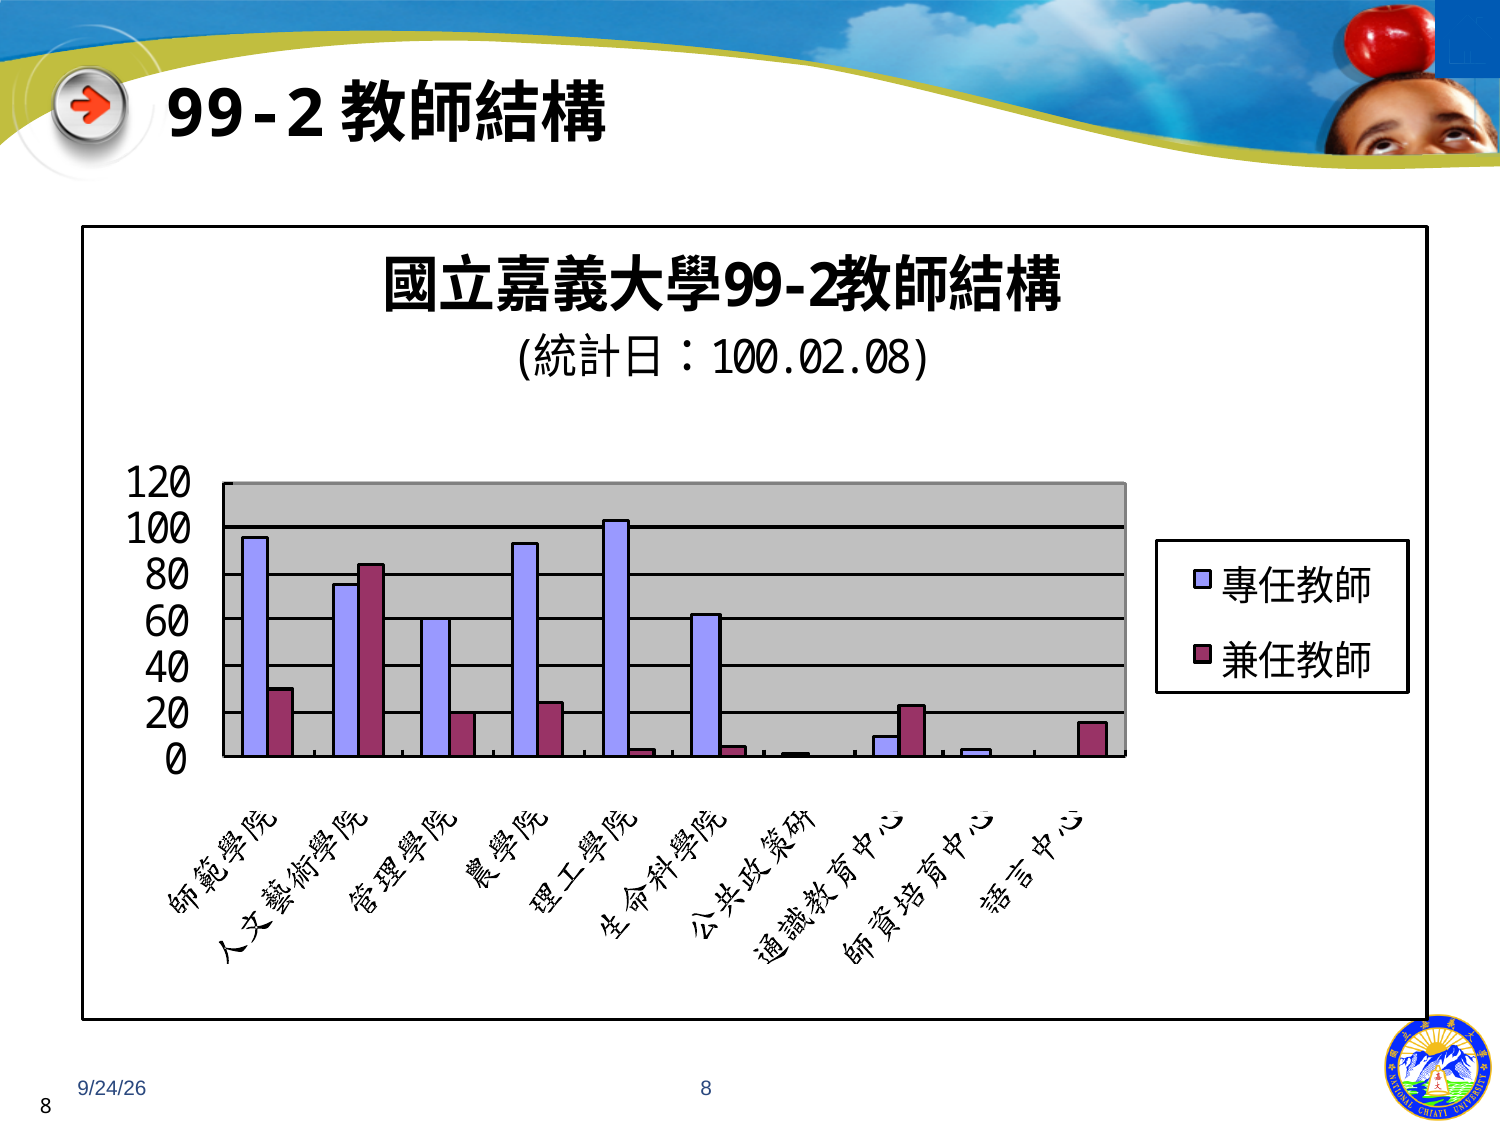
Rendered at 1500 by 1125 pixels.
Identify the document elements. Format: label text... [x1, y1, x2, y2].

text_box [637, 1067, 775, 1111]
text_box [1435, 0, 1500, 79]
chart [64, 208, 1442, 1035]
text_box [24, 1067, 376, 1125]
title 99-2教師結構 [150, 62, 888, 155]
